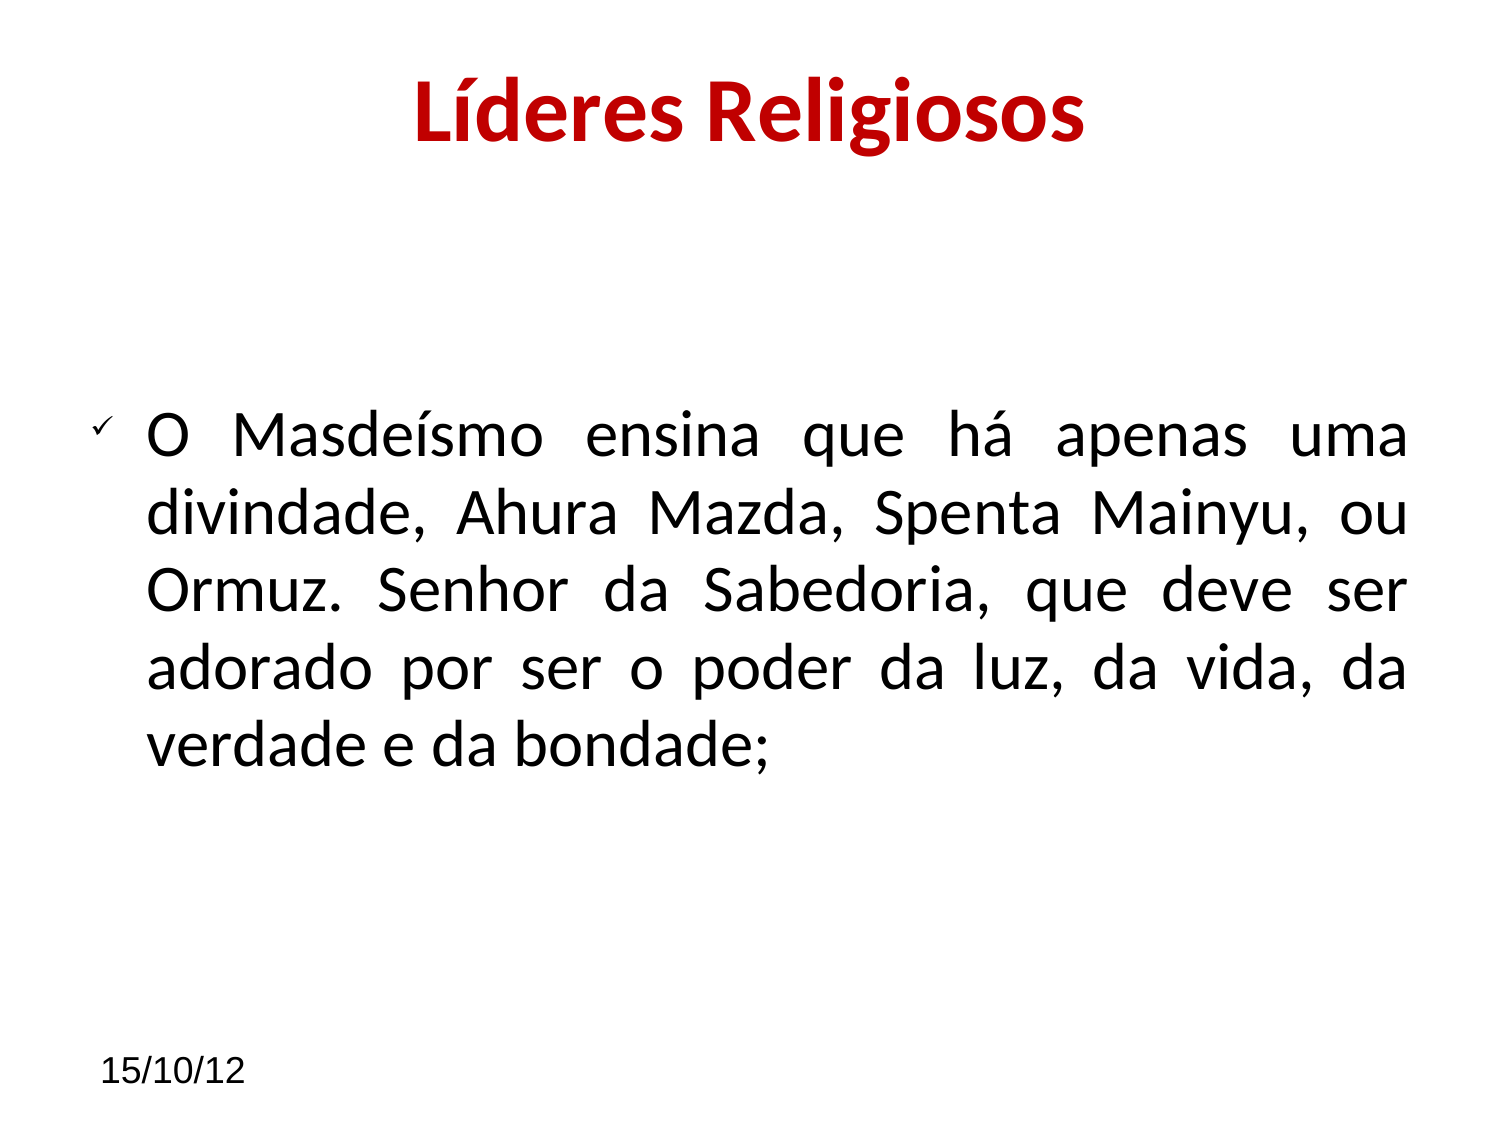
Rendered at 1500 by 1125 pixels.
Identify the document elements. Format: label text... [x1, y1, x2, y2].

title Líderes Religiosos [75, 45, 1426, 233]
text_box O Masdeísmo ensina que há apenas uma divindade, Ahura Mazda, Spenta Mainyu, ou Ormuz. Senhor da Sabedoria, que deve ser adorado por ser o poder da luz, da vida, da verdade e da bondade; [75, 262, 1426, 1005]
